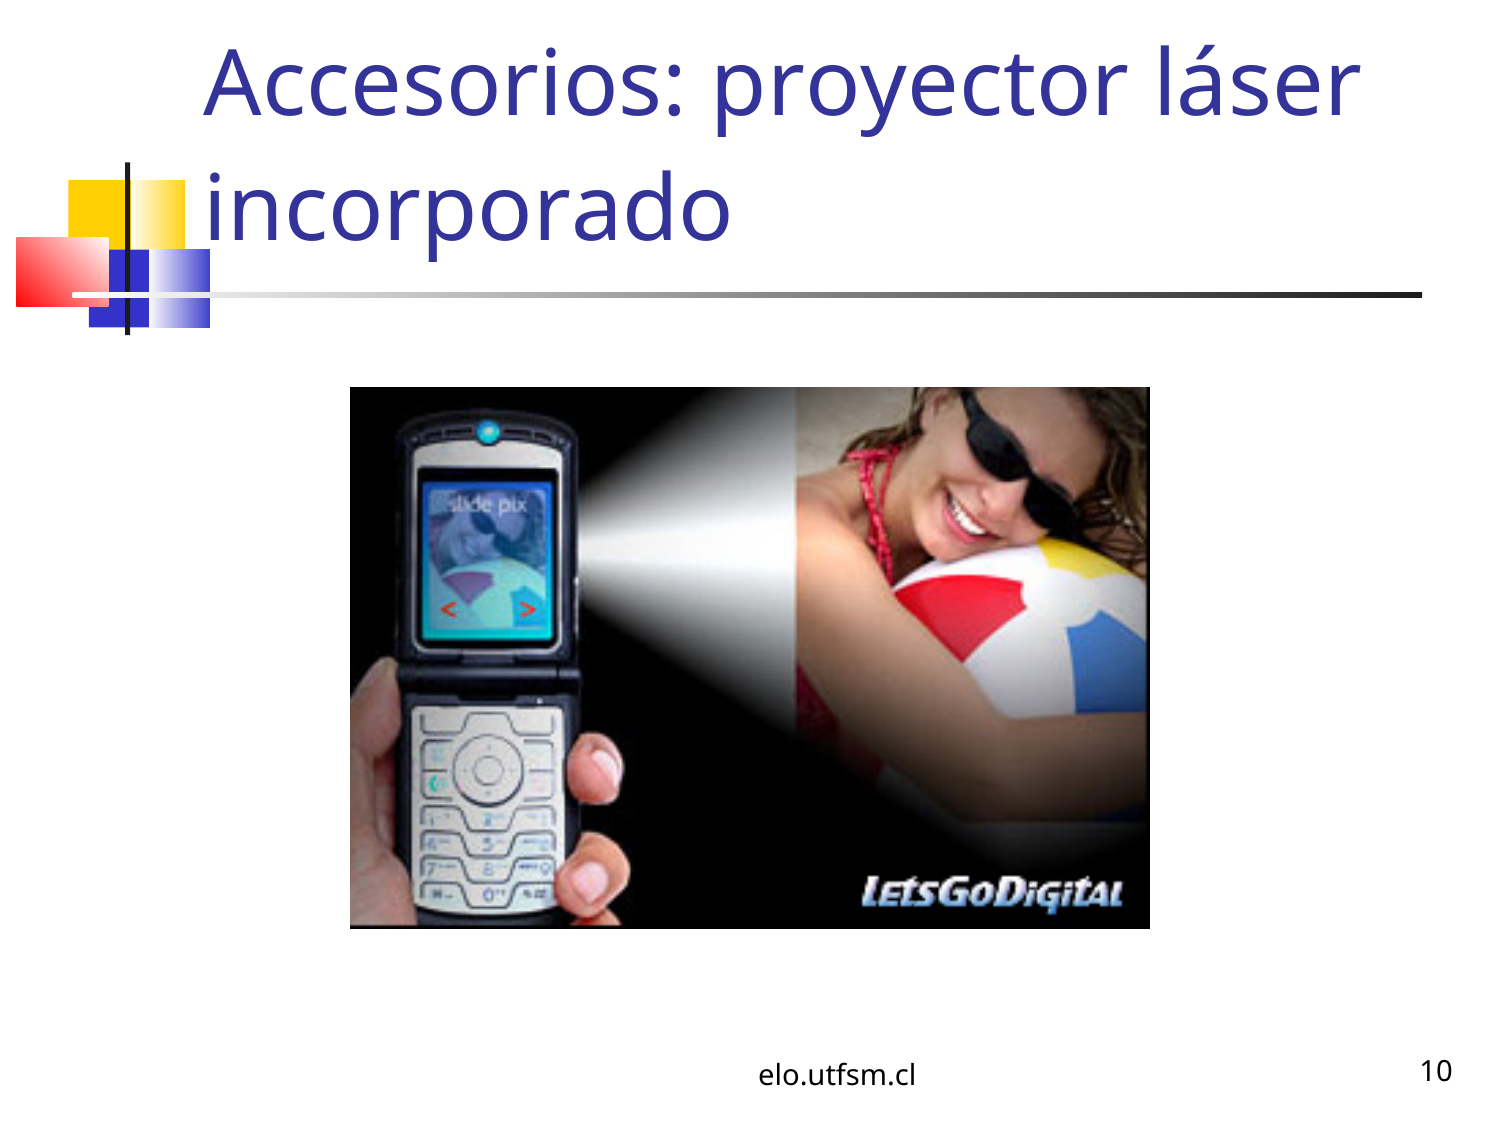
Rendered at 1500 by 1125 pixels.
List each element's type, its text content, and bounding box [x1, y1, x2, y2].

text_box elo.utfsm.cl [599, 1024, 1075, 1100]
text_box <number> [1155, 1024, 1468, 1100]
picture [350, 387, 1150, 929]
title Accesorios: proyector láser incorporado [188, 35, 1468, 276]
